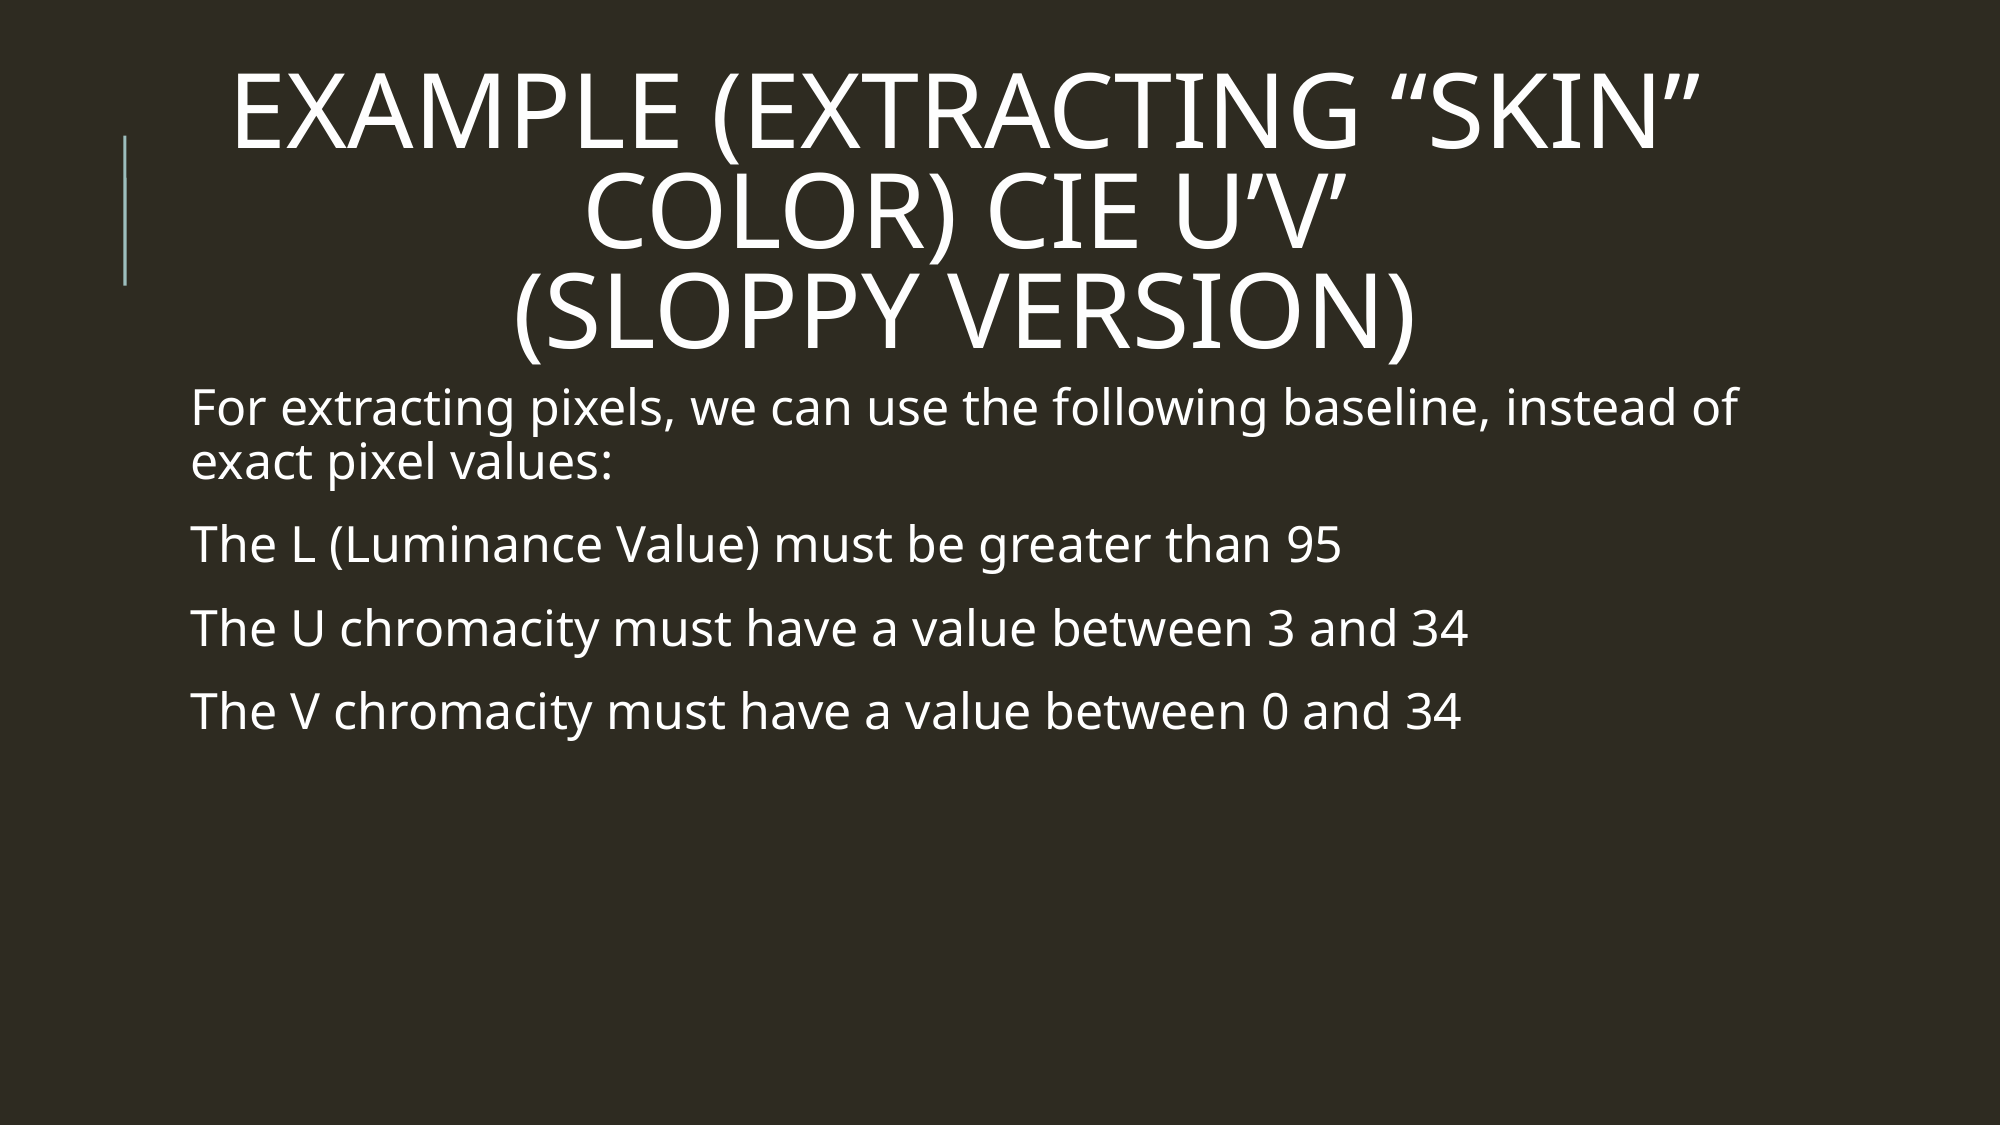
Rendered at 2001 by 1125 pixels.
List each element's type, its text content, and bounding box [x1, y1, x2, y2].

title EXAMPLE (EXTRACTING “SKIN” COLOR) CIE U’V’ (SLOPPY VERSION) [168, 96, 1763, 342]
list For extracting pixels, we can use the following baseline, instead of exact pixel values: The L (Luminance Value) must be greater than 95 The U chromacity must have a value between 3 and 34 The V chromacity must have a value between 0 and 34 [168, 375, 1763, 1035]
